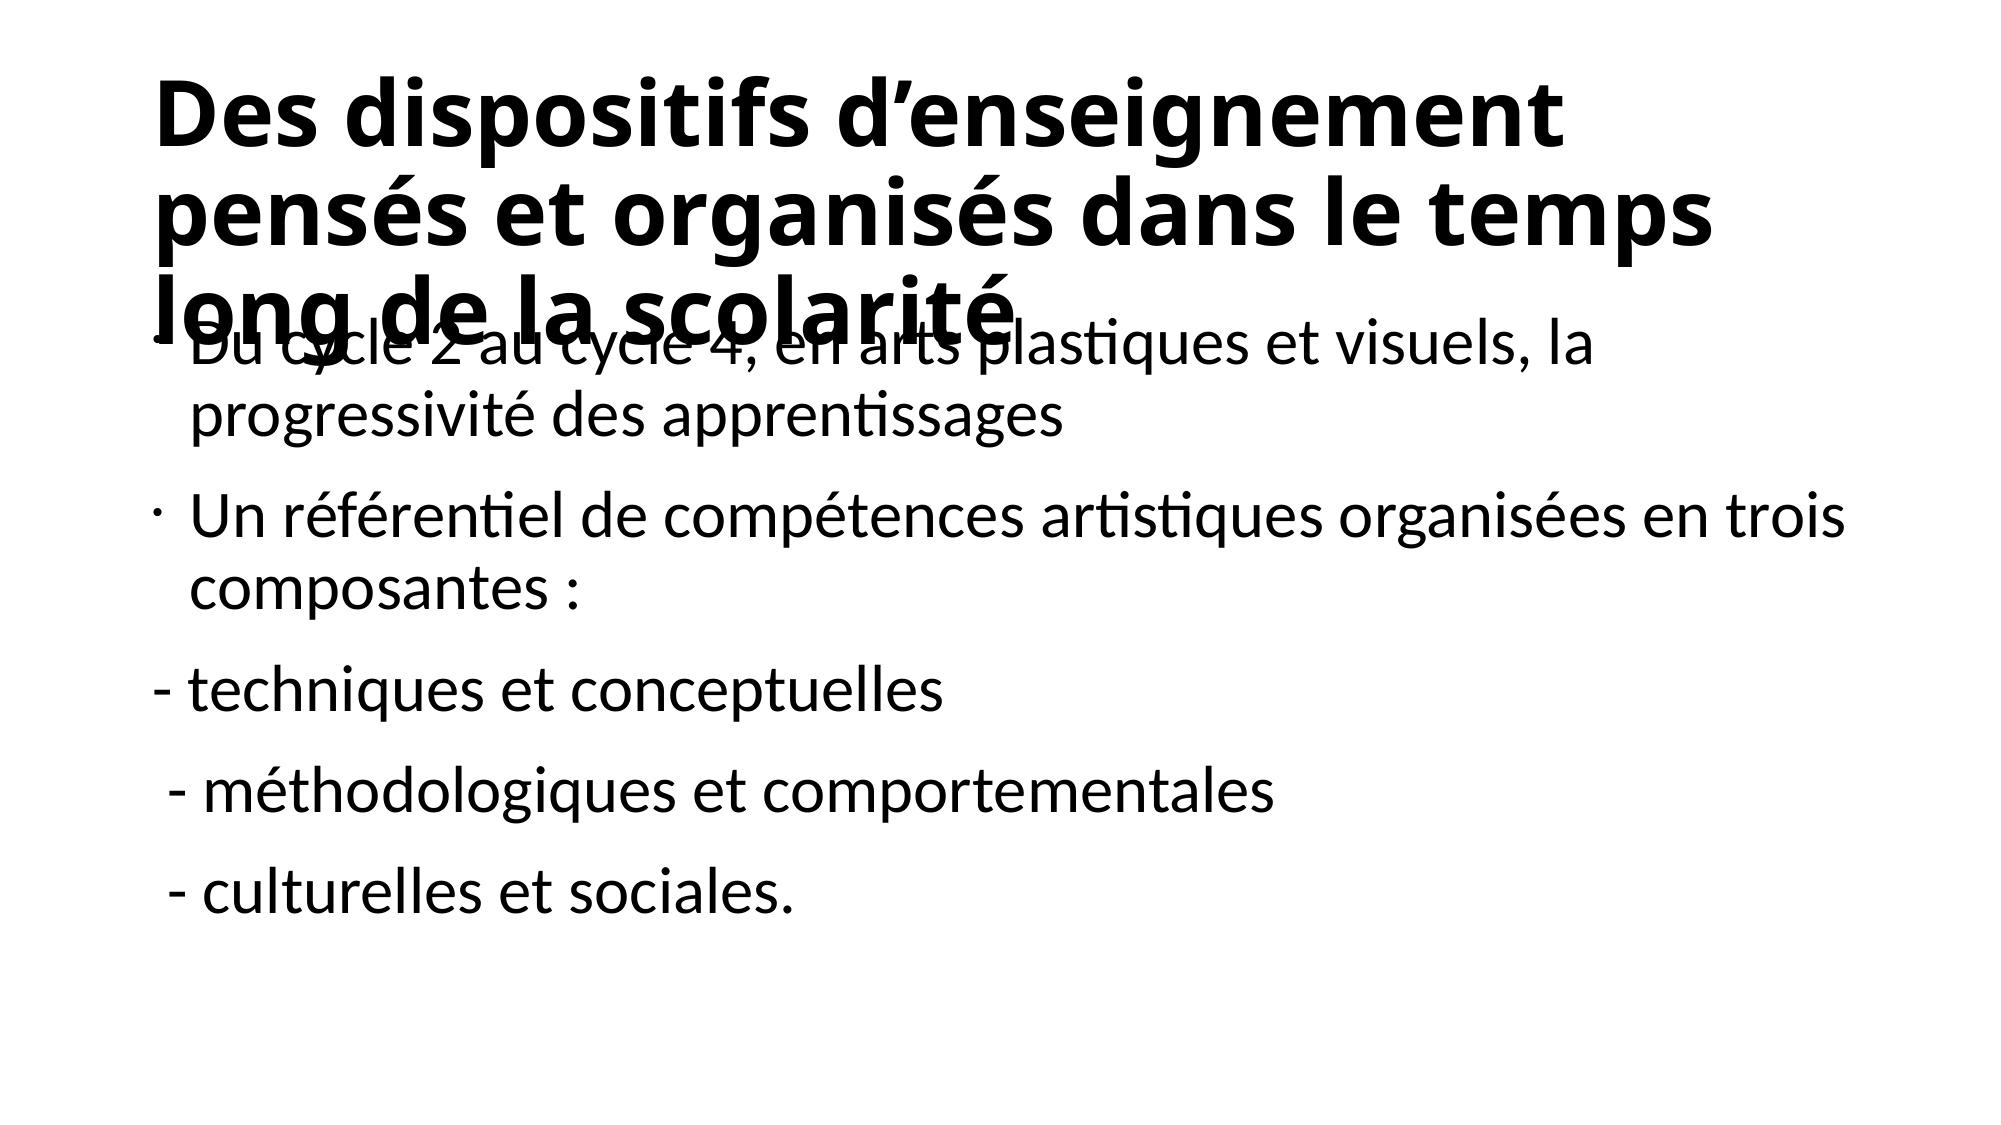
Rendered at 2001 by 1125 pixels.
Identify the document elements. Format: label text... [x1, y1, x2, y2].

list Du cycle 2 au cycle 4, en arts plastiques et visuels, la progressivité des apprentissages Un référentiel de compétences artistiques organisées en trois composantes : - techniques et conceptuelles - méthodologiques et comportementales - culturelles et sociales. [137, 299, 1863, 1014]
title Des dispositifs d’enseignement pensés et organisés dans le temps long de la scolarité [137, 59, 1863, 278]
